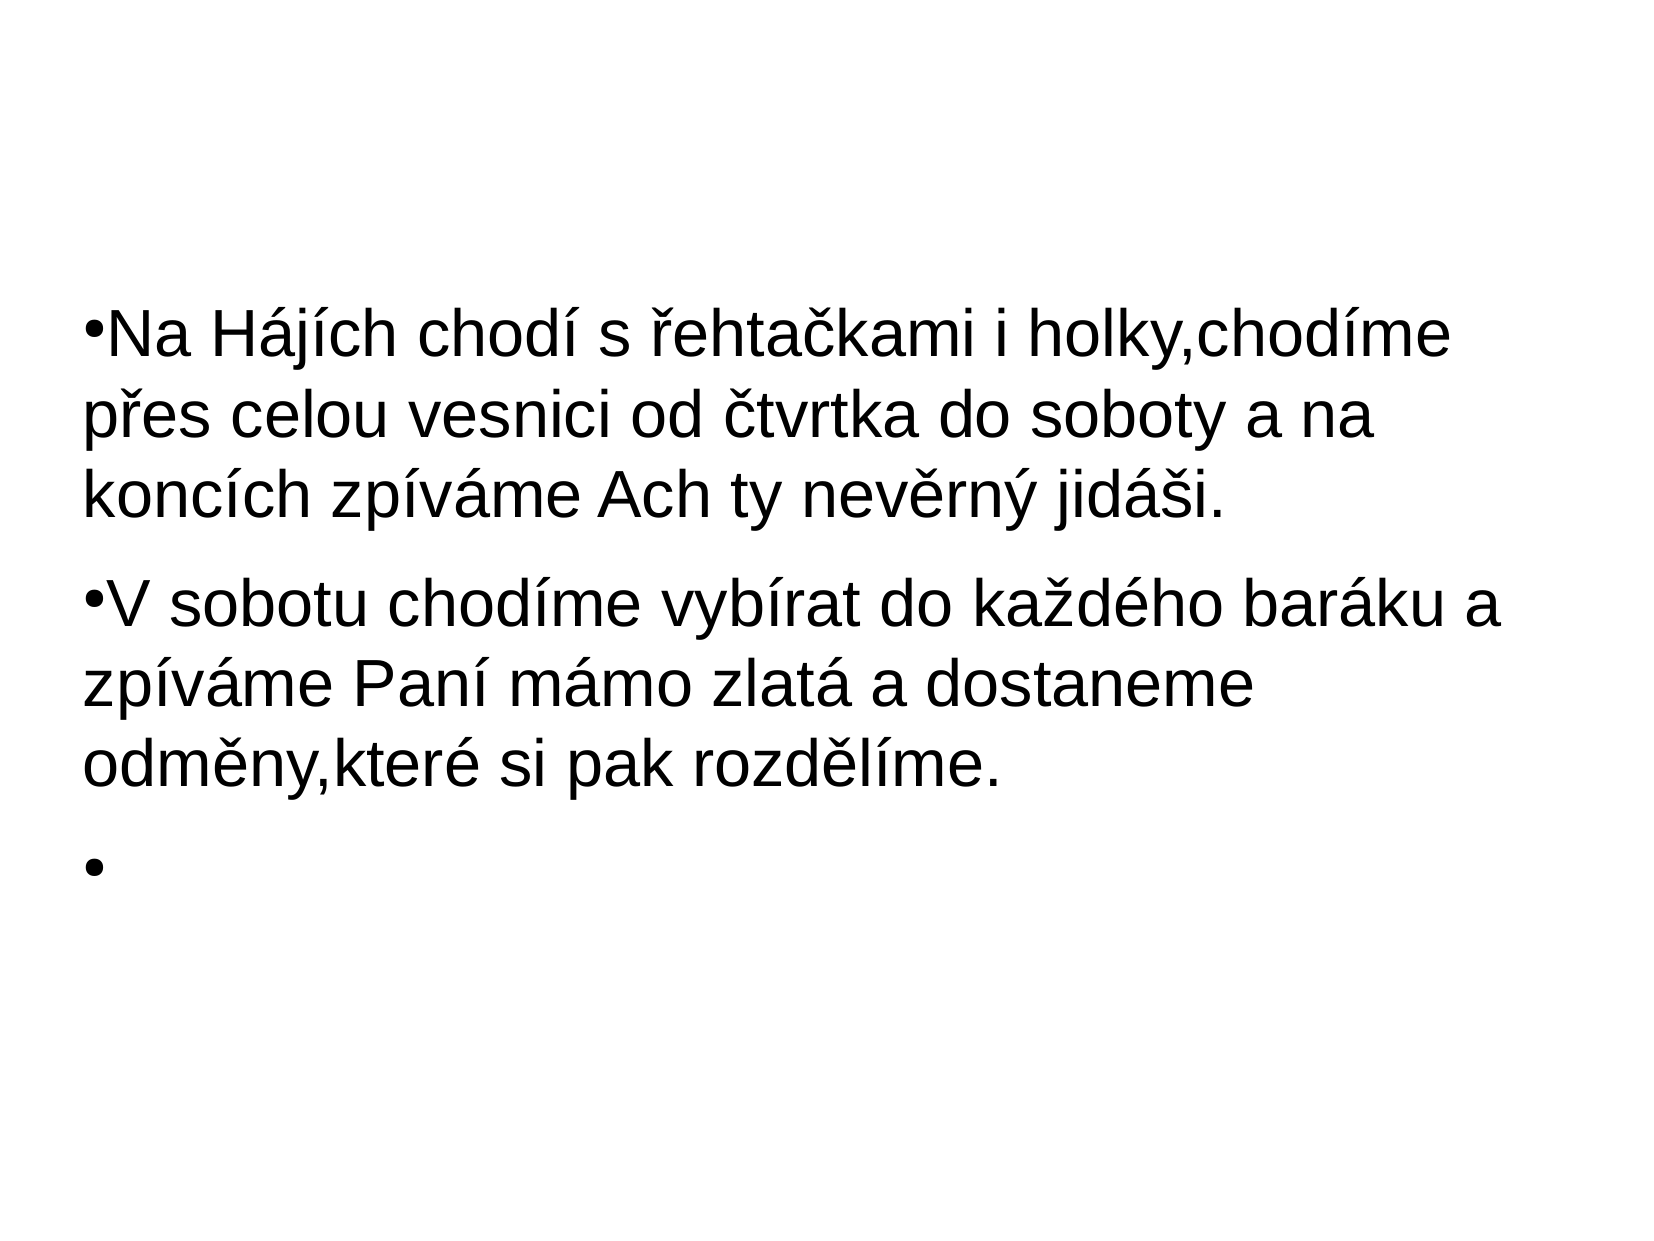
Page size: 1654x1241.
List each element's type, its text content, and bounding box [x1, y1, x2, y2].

list Na Hájích chodí s řehtačkami i holky,chodíme přes celou vesnici od čtvrtka do soboty a na koncích zpíváme Ach ty nevěrný jidáši. V sobotu chodíme vybírat do každého baráku a zpíváme Paní mámo zlatá a dostaneme odměny,které si pak rozdělíme. [82, 290, 1571, 1109]
